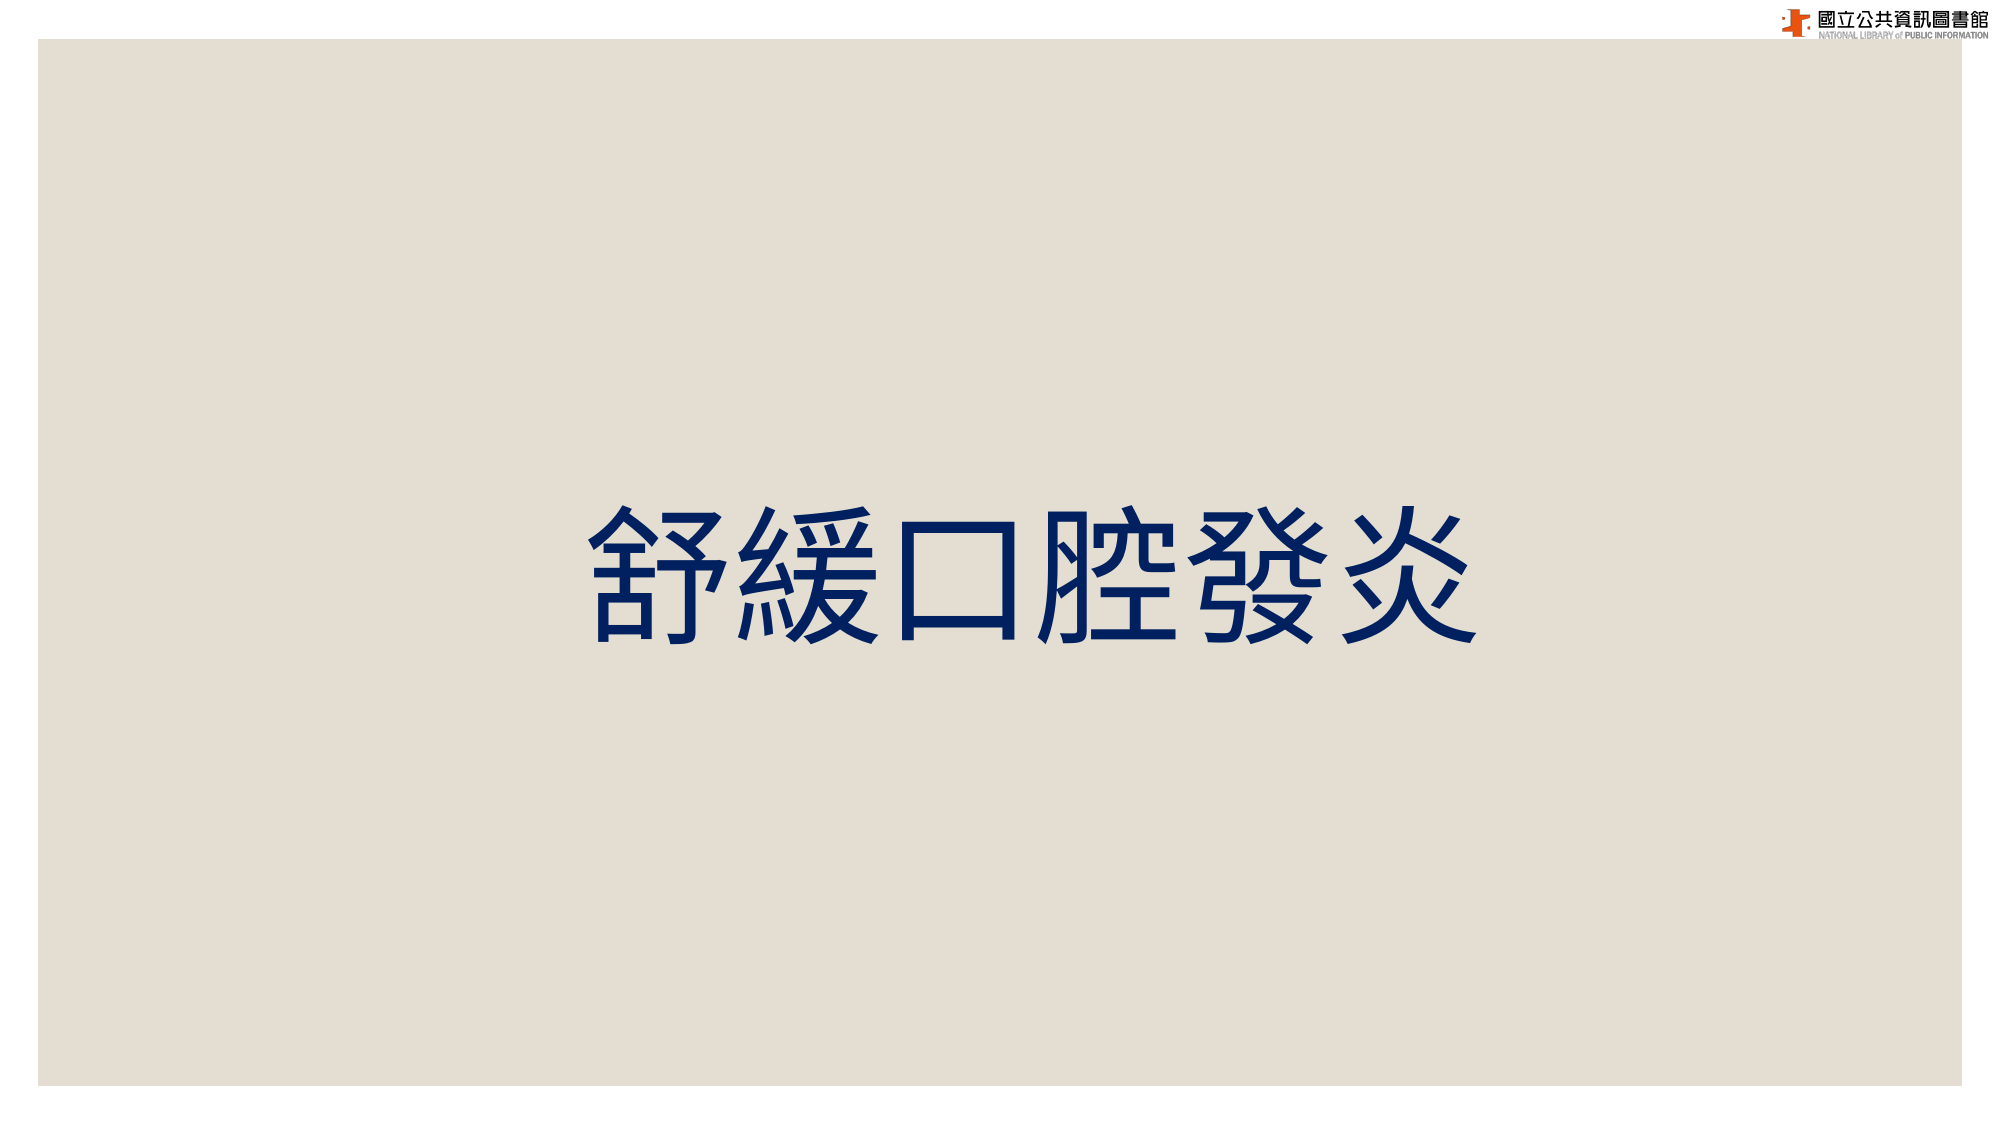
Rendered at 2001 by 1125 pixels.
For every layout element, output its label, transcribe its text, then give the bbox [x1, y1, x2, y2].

text_box 舒緩口腔發炎 [569, 475, 1499, 670]
